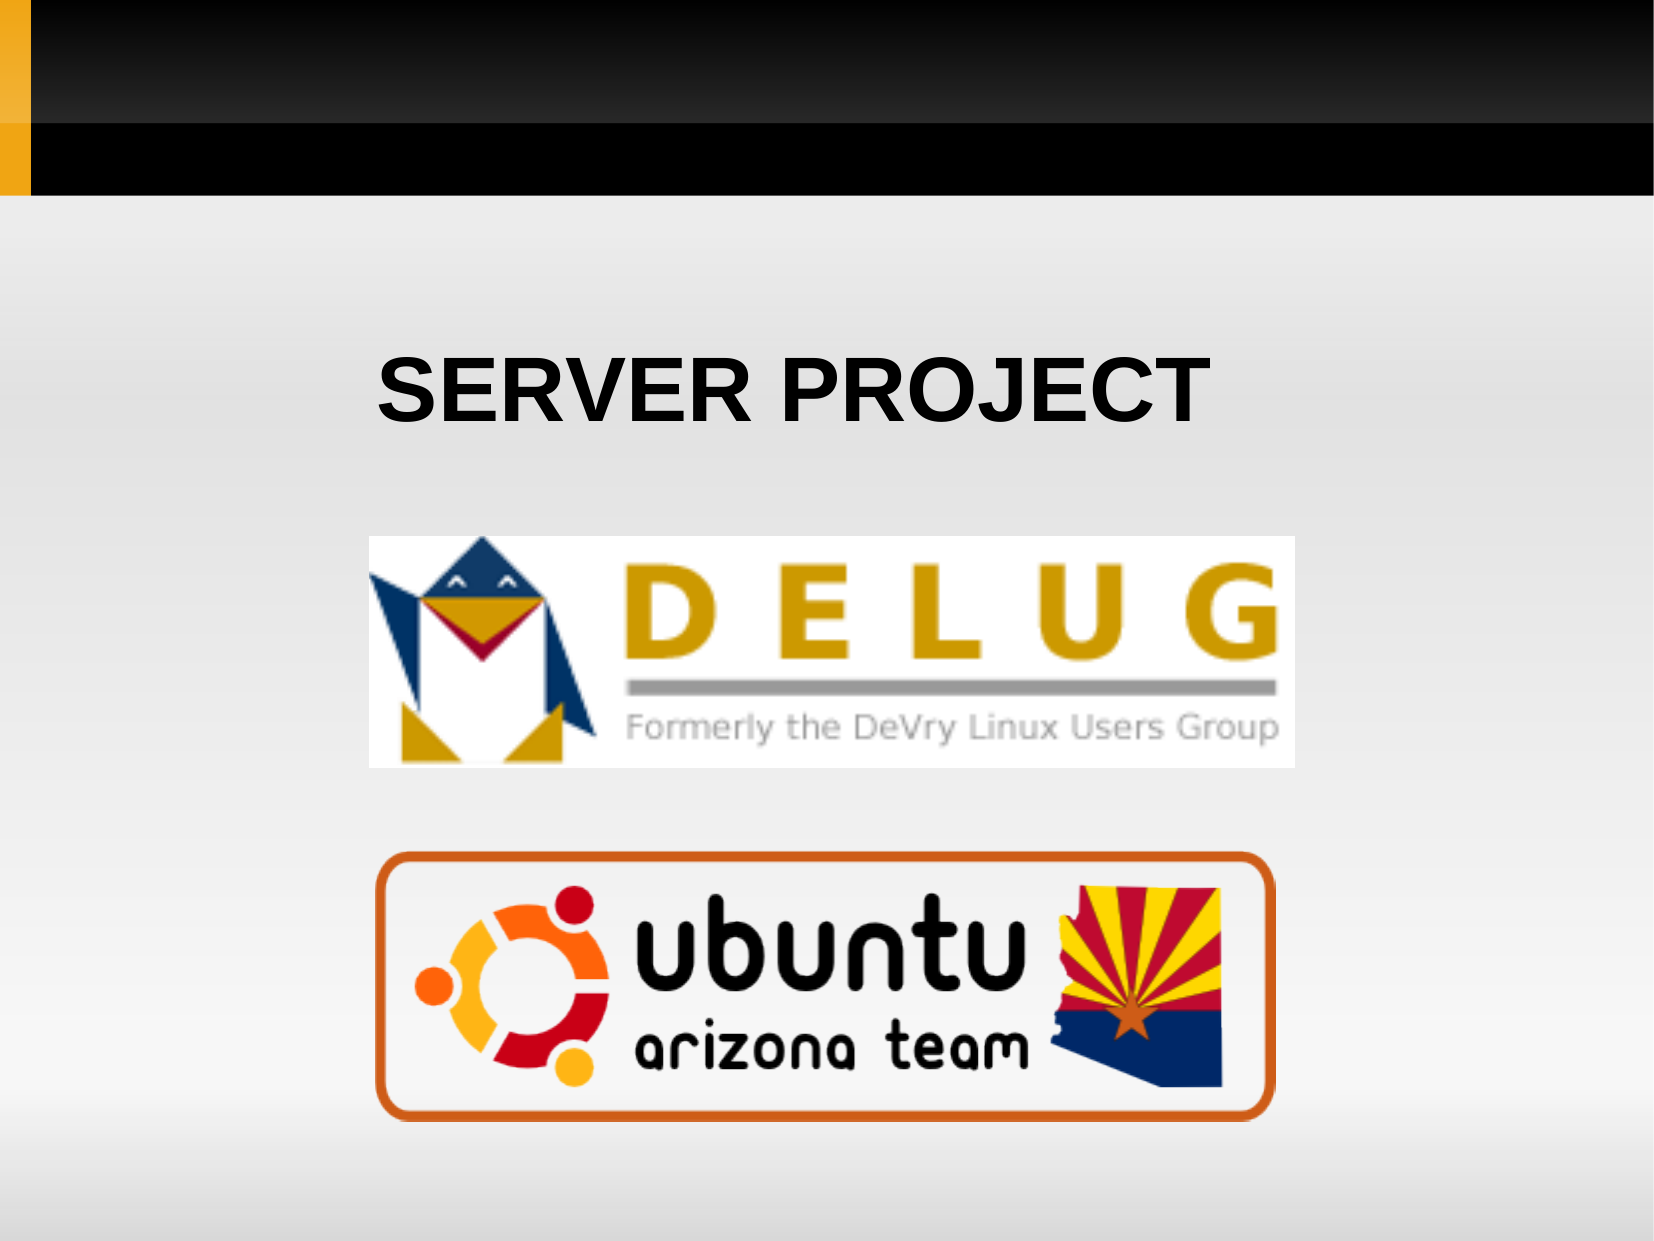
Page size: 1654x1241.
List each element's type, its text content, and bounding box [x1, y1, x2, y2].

picture [0, 0, 1654, 1241]
title SERVER PROJECT [376, 286, 1277, 494]
